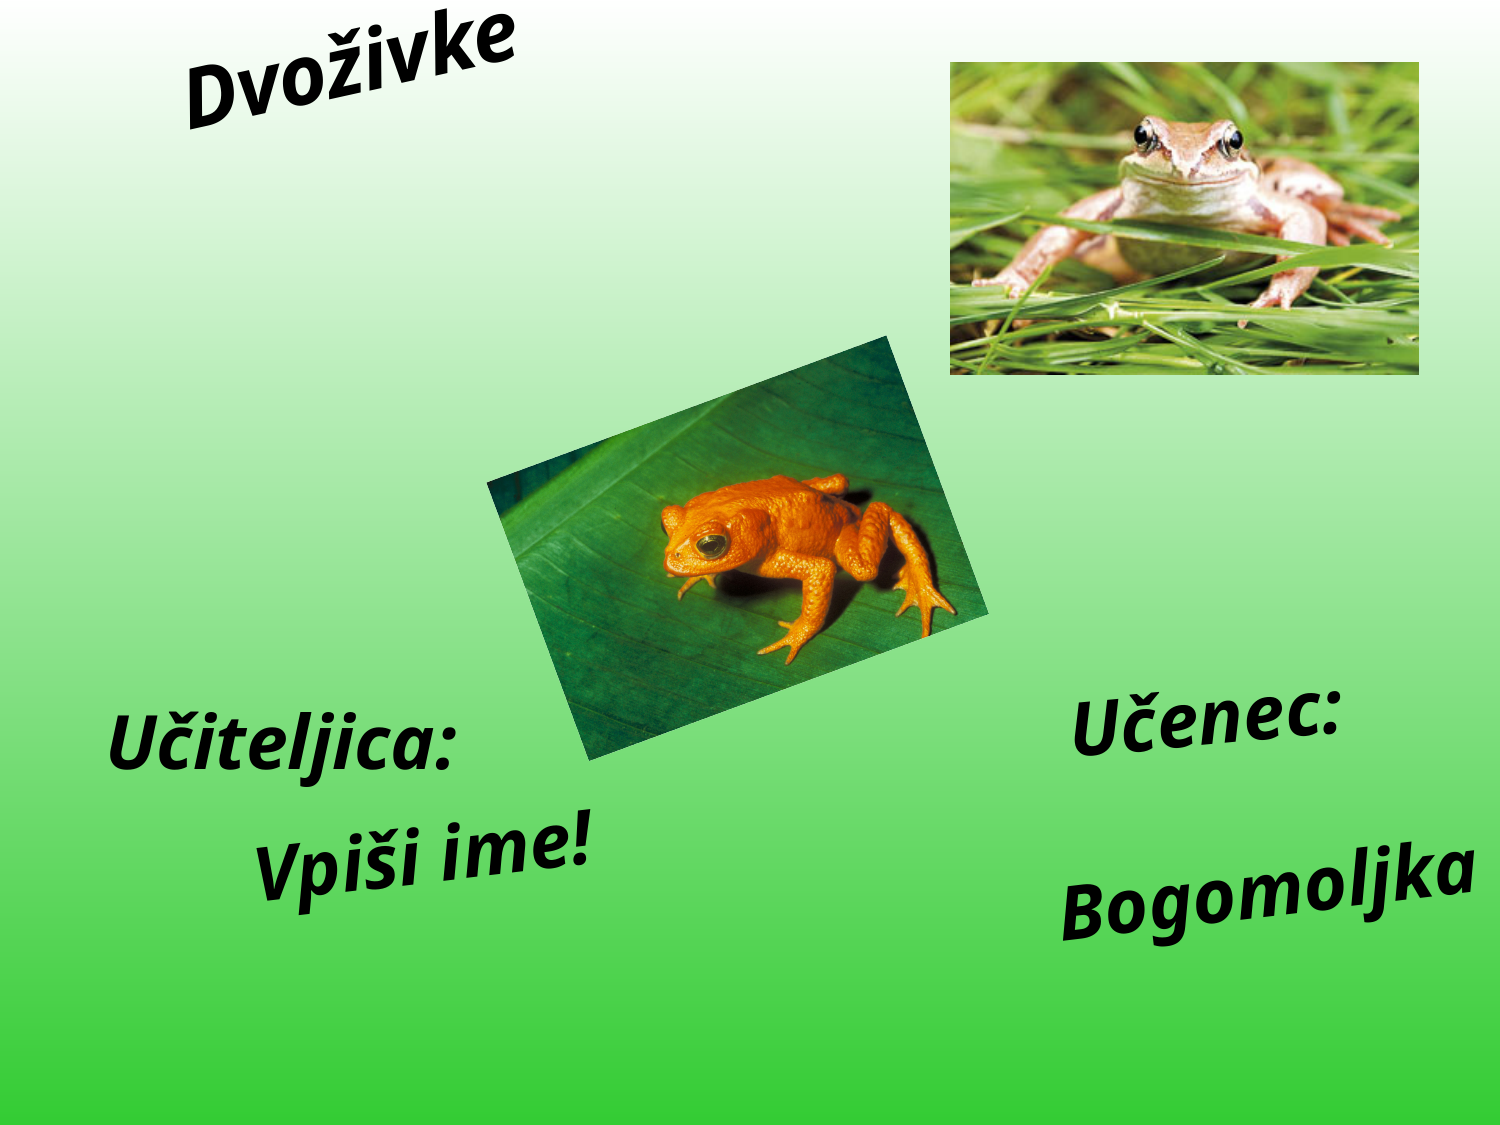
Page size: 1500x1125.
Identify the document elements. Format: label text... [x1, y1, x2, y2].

picture [950, 62, 1419, 375]
text_box Dvoživke [0, 0, 762, 483]
text_box Učenec: [1027, 646, 1390, 860]
text_box Učiteljica: [62, 687, 500, 842]
picture [486, 335, 989, 761]
text_box Vpiši ime! [50, 757, 810, 1082]
text_box Bogomoljka [1037, 815, 1448, 1099]
